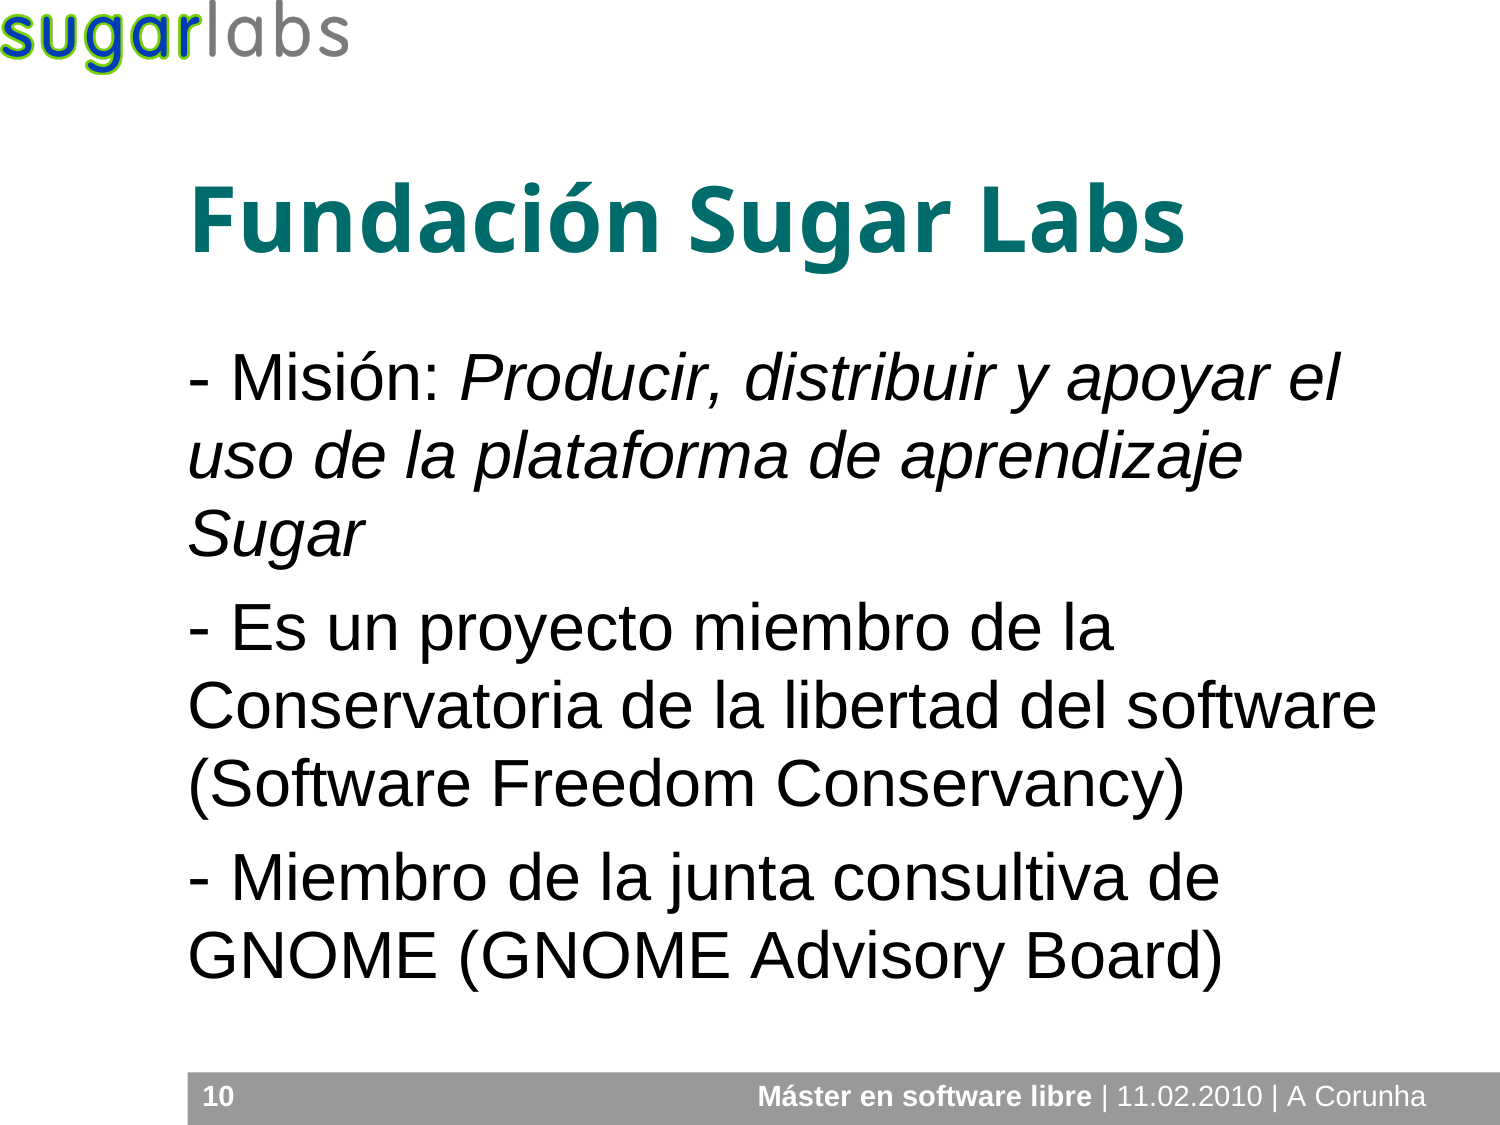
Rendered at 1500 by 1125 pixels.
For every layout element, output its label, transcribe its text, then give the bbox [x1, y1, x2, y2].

picture [0, 0, 348, 75]
title Fundación Sugar Labs [187, 82, 1500, 331]
list Misión: Producir, distribuir y apoyar el uso de la plataforma de aprendizaje Sugar Es un proyecto miembro de la Conservatoria de la libertad del software (Software Freedom Conservancy) Miembro de la junta consultiva de GNOME (GNOME Advisory Board) [187, 337, 1425, 1027]
